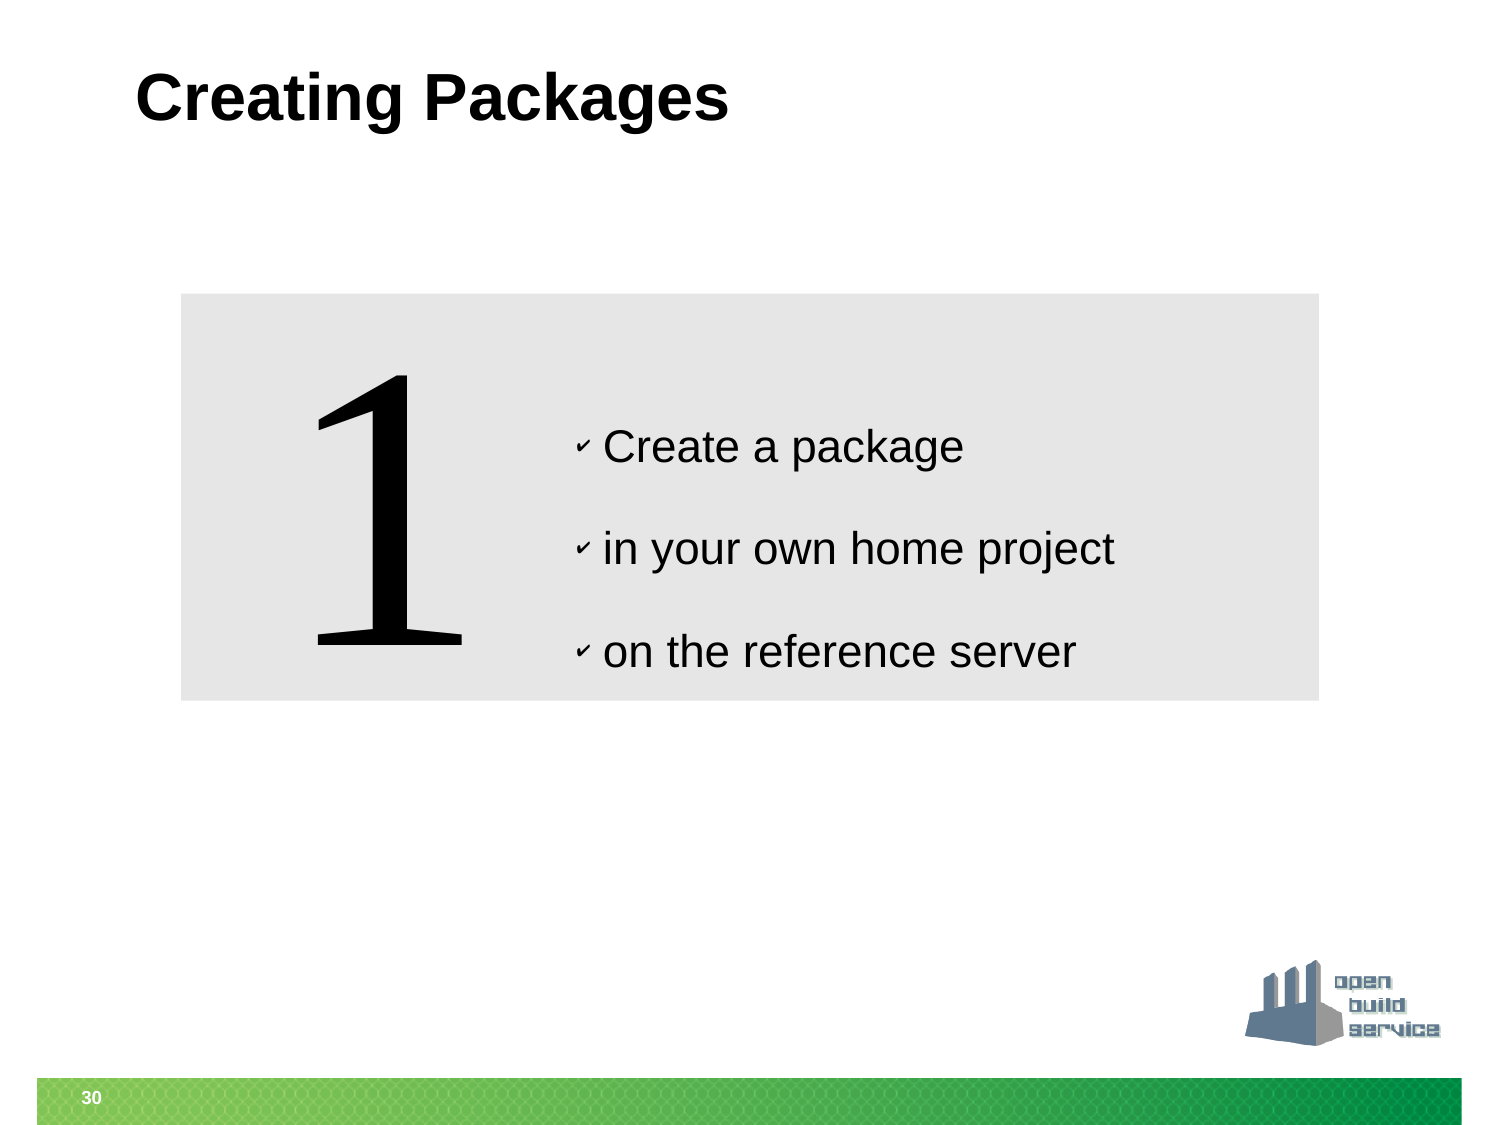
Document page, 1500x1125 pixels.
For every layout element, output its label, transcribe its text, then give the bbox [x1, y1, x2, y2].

text_box [181, 293, 282, 701]
text_box Create a package in your own home project on the reference server [576, 369, 1116, 626]
text_box 1 [282, 258, 534, 716]
picture [37, 1078, 1462, 1125]
text_box [534, 293, 1319, 701]
picture [1245, 960, 1441, 1046]
title Creating Packages [135, 41, 1372, 204]
